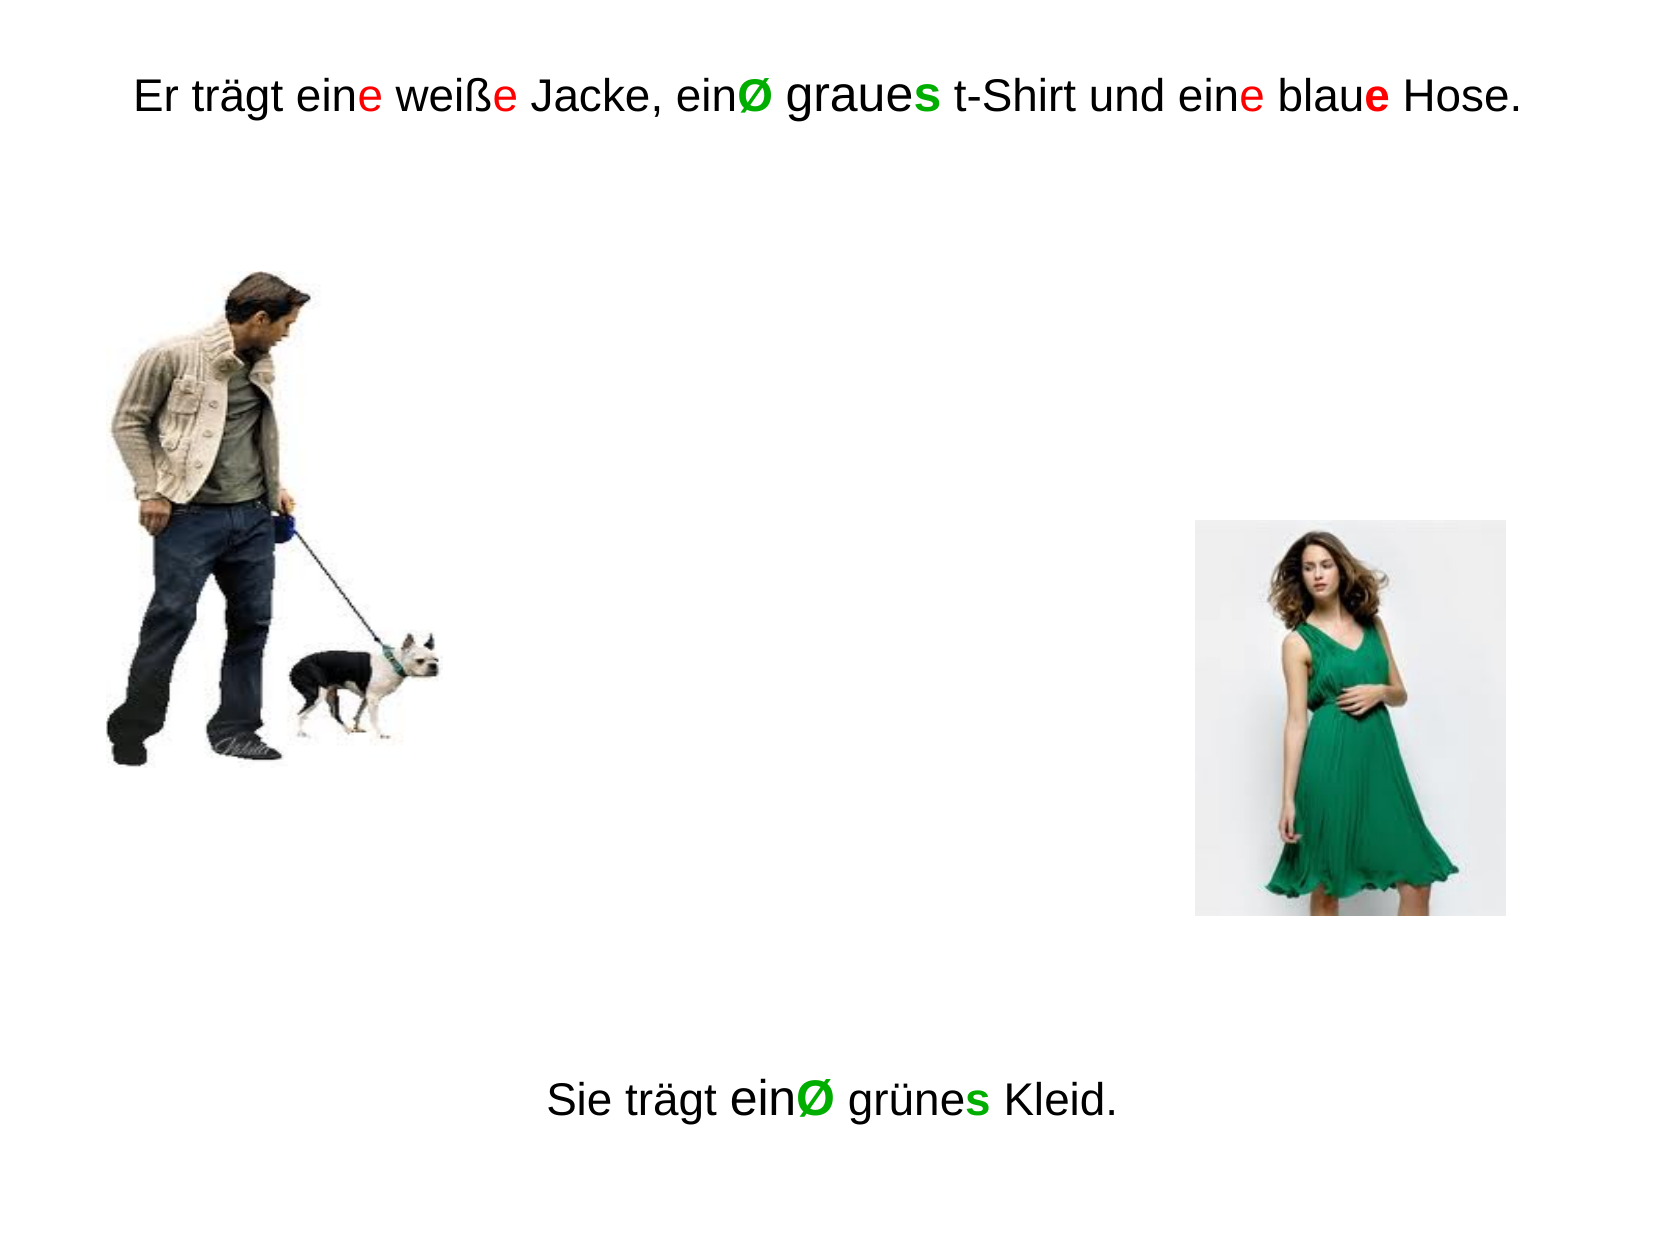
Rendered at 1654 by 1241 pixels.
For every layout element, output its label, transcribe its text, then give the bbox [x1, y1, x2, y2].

picture [106, 271, 443, 768]
text_box Er trägt eine weiße Jacke, einØ graues t-Shirt und eine blaue Hose. [118, 59, 1538, 132]
picture [1195, 520, 1506, 916]
text_box Sie trägt einØ grünes Kleid. [531, 1062, 1134, 1136]
